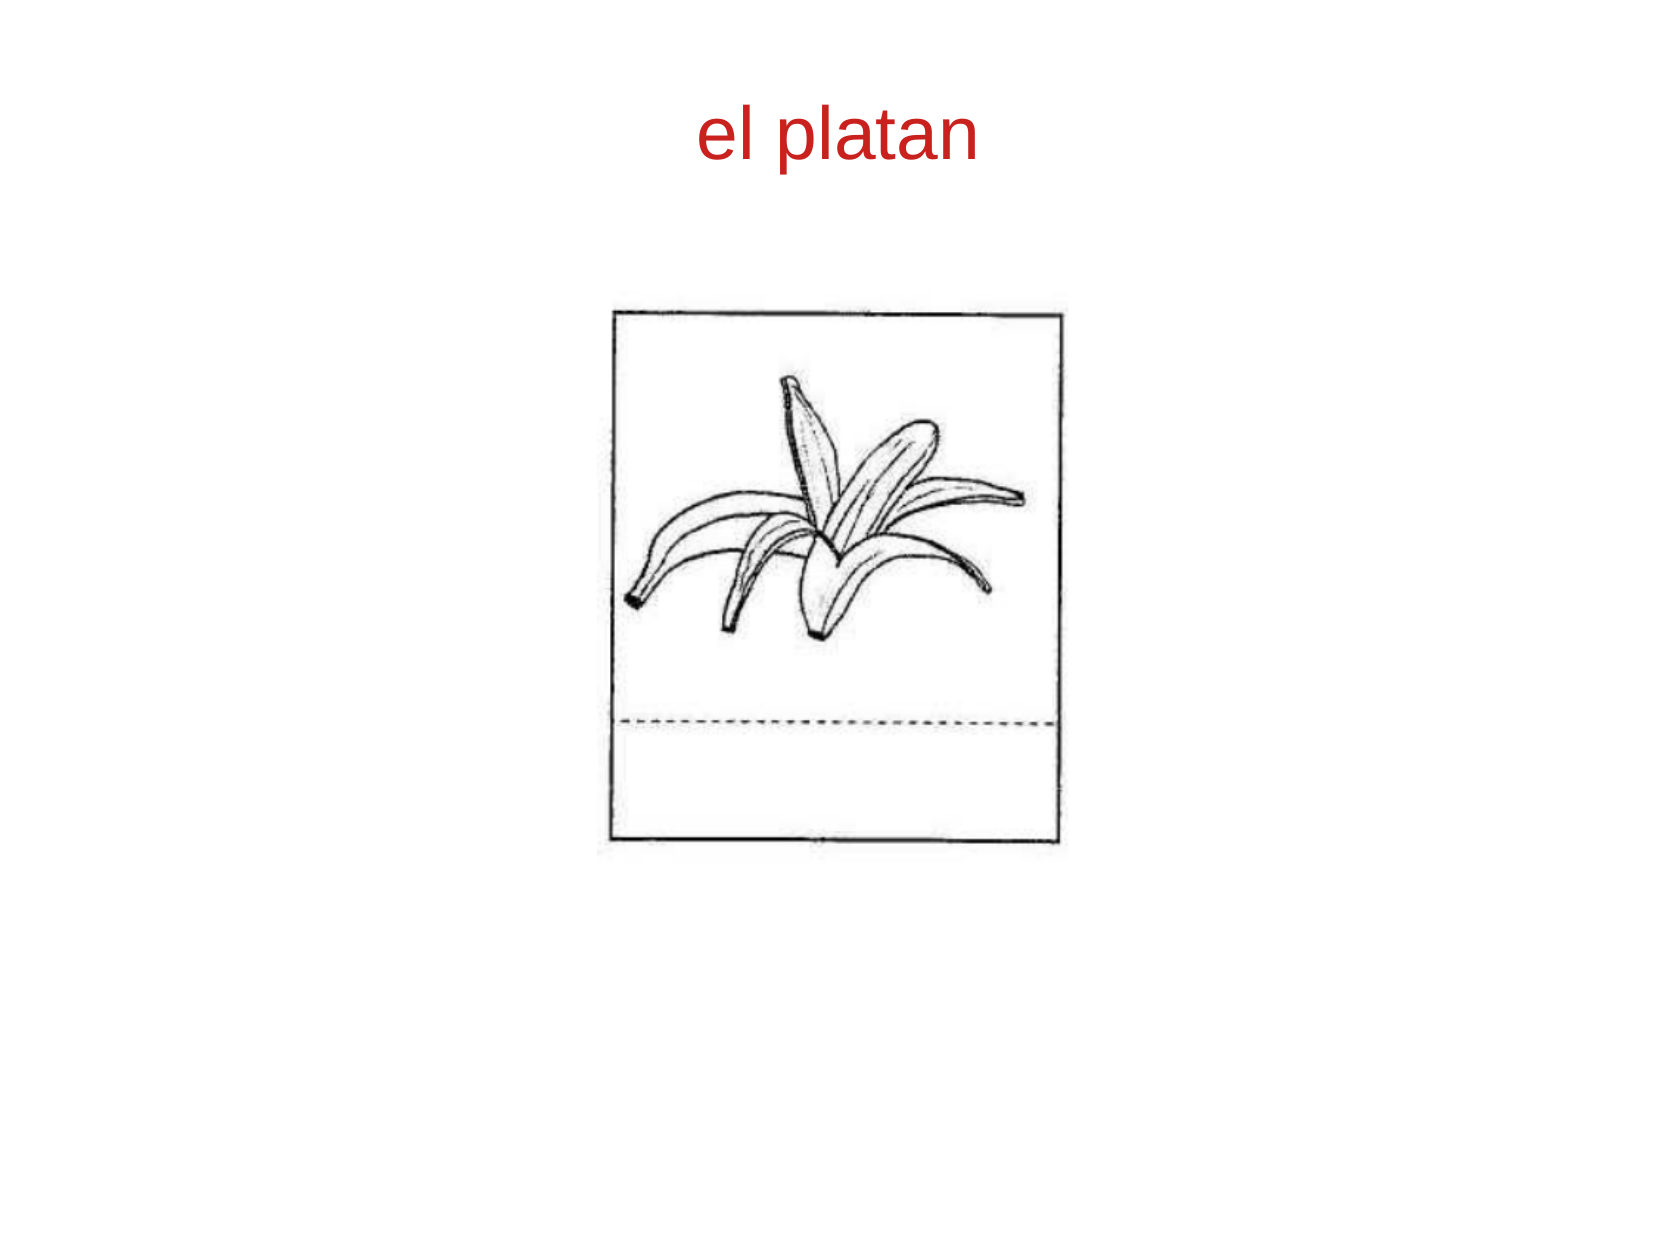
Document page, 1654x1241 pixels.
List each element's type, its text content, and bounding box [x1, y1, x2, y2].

text_box el platan [389, 58, 1288, 201]
picture [581, 291, 1094, 873]
